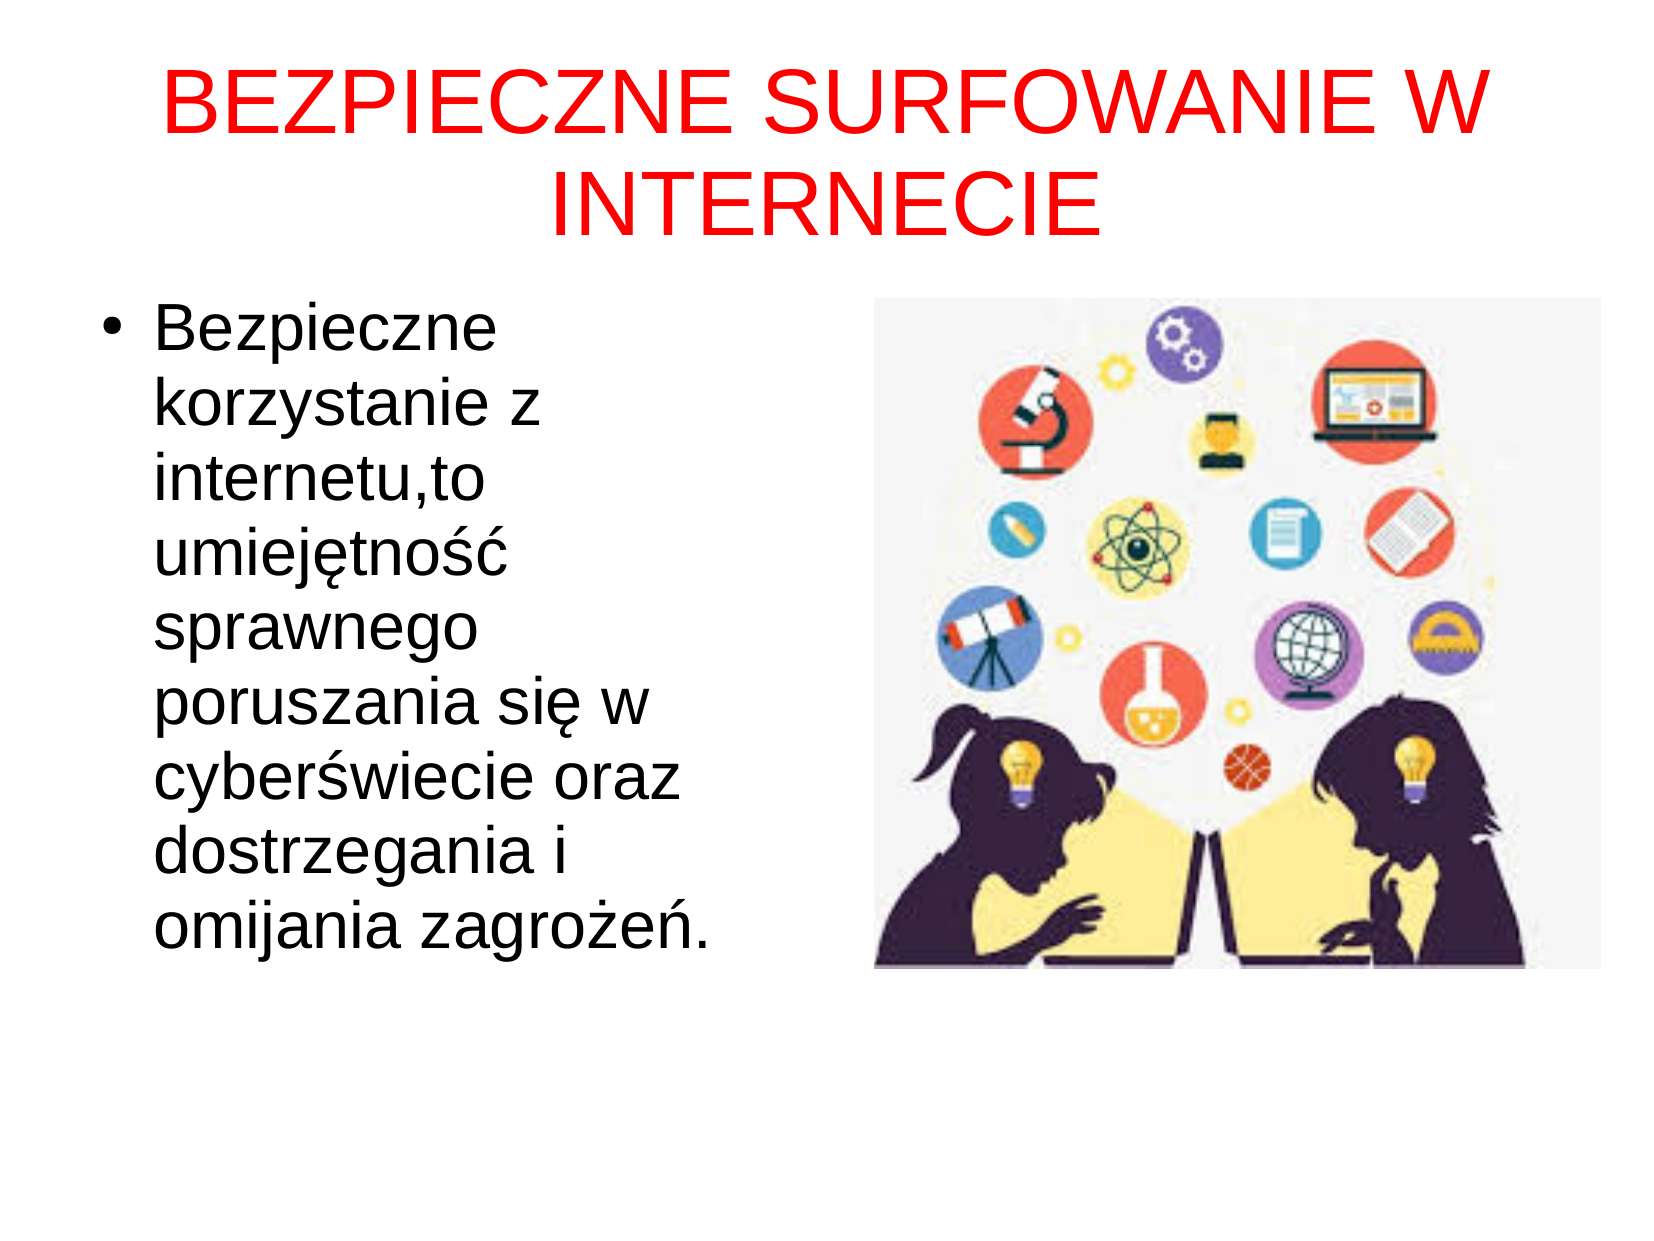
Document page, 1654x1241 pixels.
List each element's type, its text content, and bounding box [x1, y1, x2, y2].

title BEZPIECZNE SURFOWANIE W INTERNECIE [82, 49, 1571, 257]
list Bezpieczne korzystanie z internetu,to umiejętność sprawnego poruszania się w cyberświecie oraz dostrzegania i omijania zagrożeń. [82, 290, 809, 1109]
picture [874, 298, 1601, 969]
